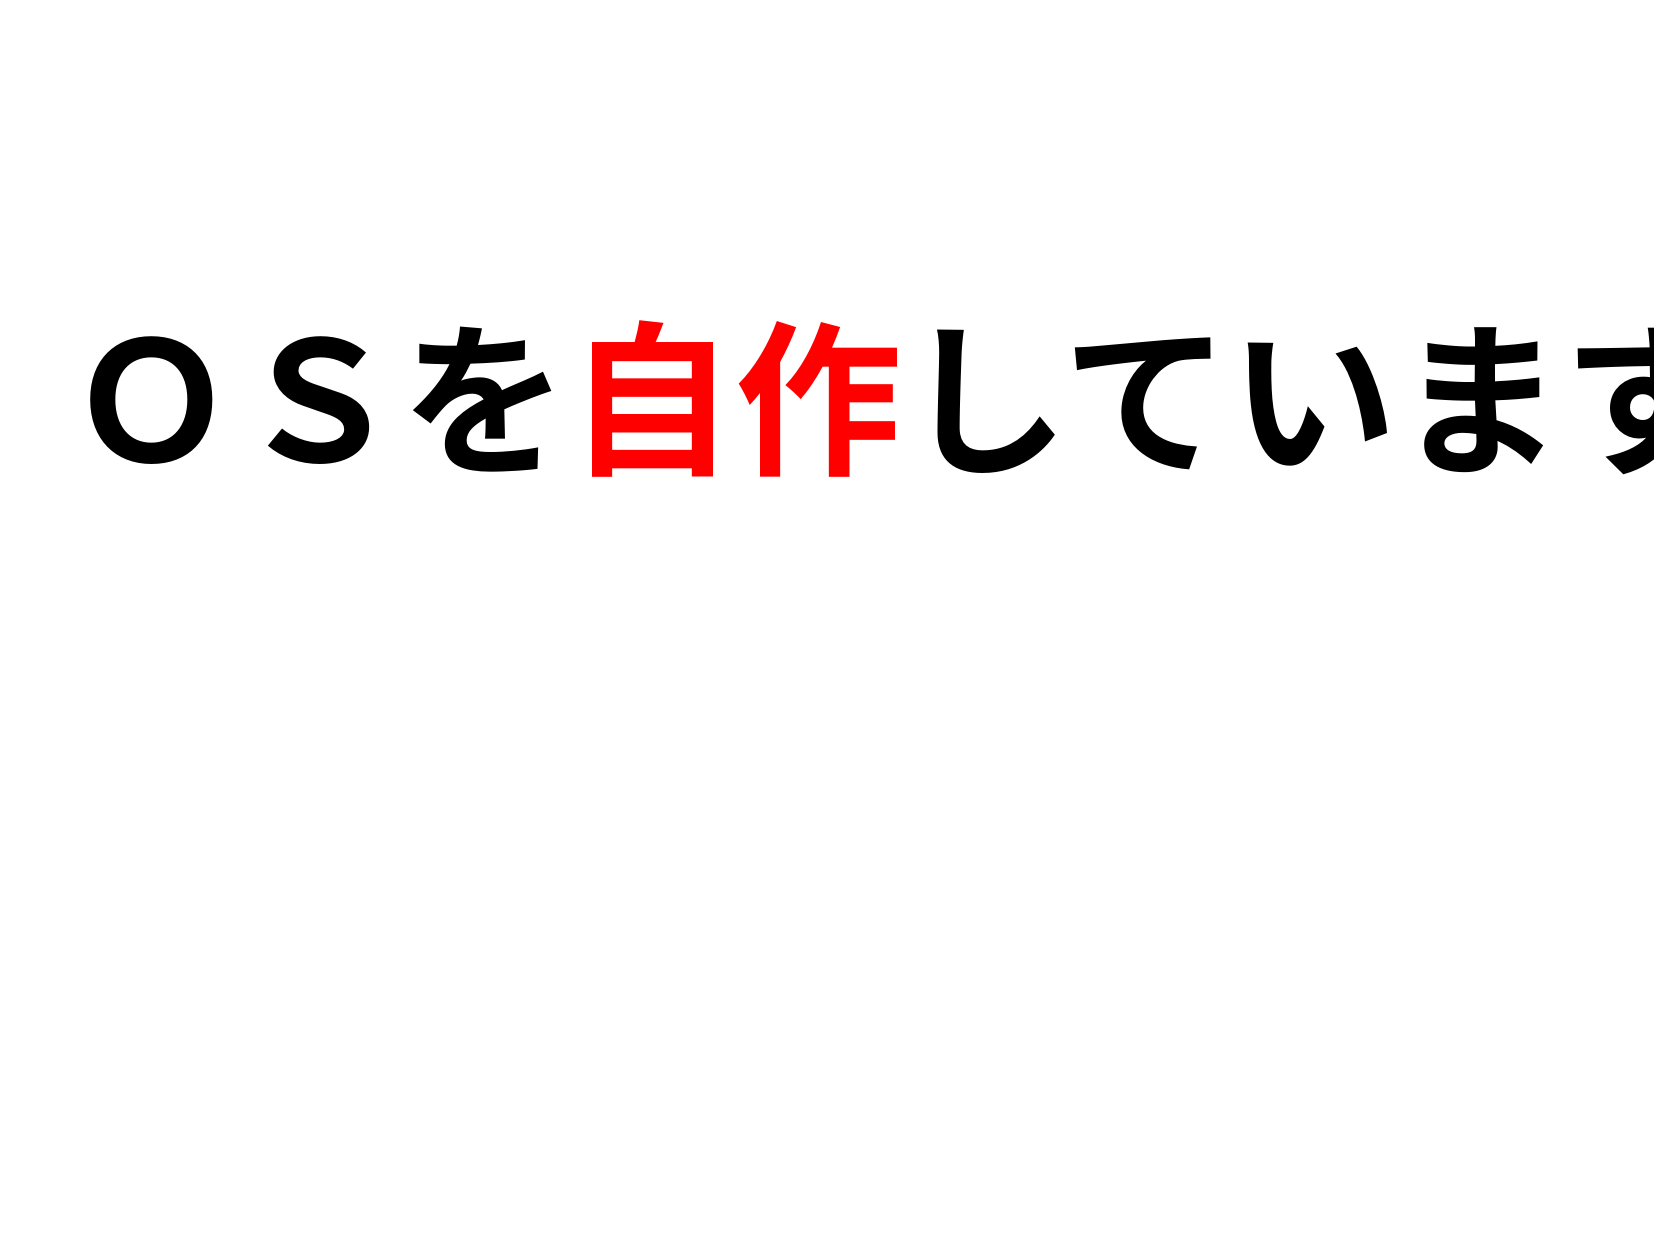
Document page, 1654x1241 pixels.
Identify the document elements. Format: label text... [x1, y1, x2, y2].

text_box ＯＳを自作しています [53, 261, 1565, 443]
